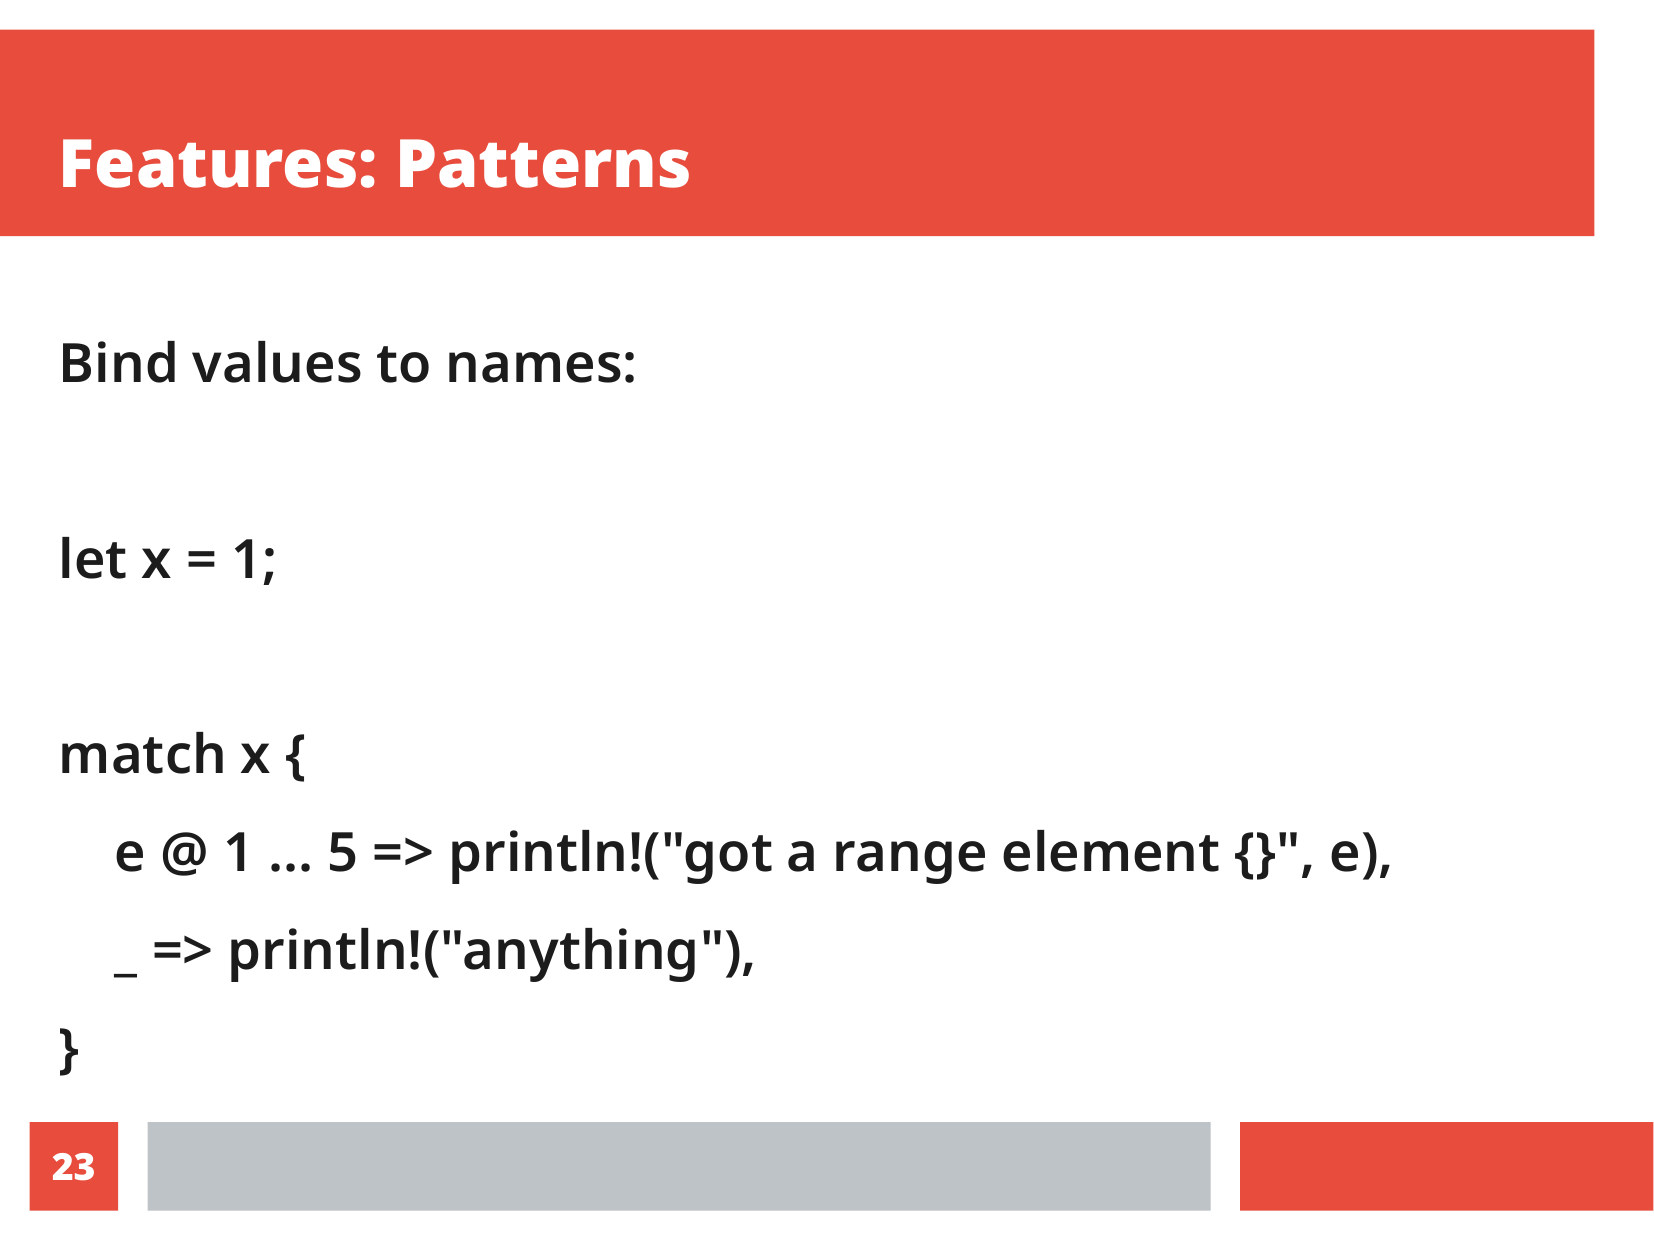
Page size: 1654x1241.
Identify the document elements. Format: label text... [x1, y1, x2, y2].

title Features: Patterns [59, 59, 1595, 207]
list Bind values to names: let x = 1; match x { e @ 1 ... 5 => println!("got a range element {}", e), _ => println!("anything"), } [59, 324, 1565, 1093]
